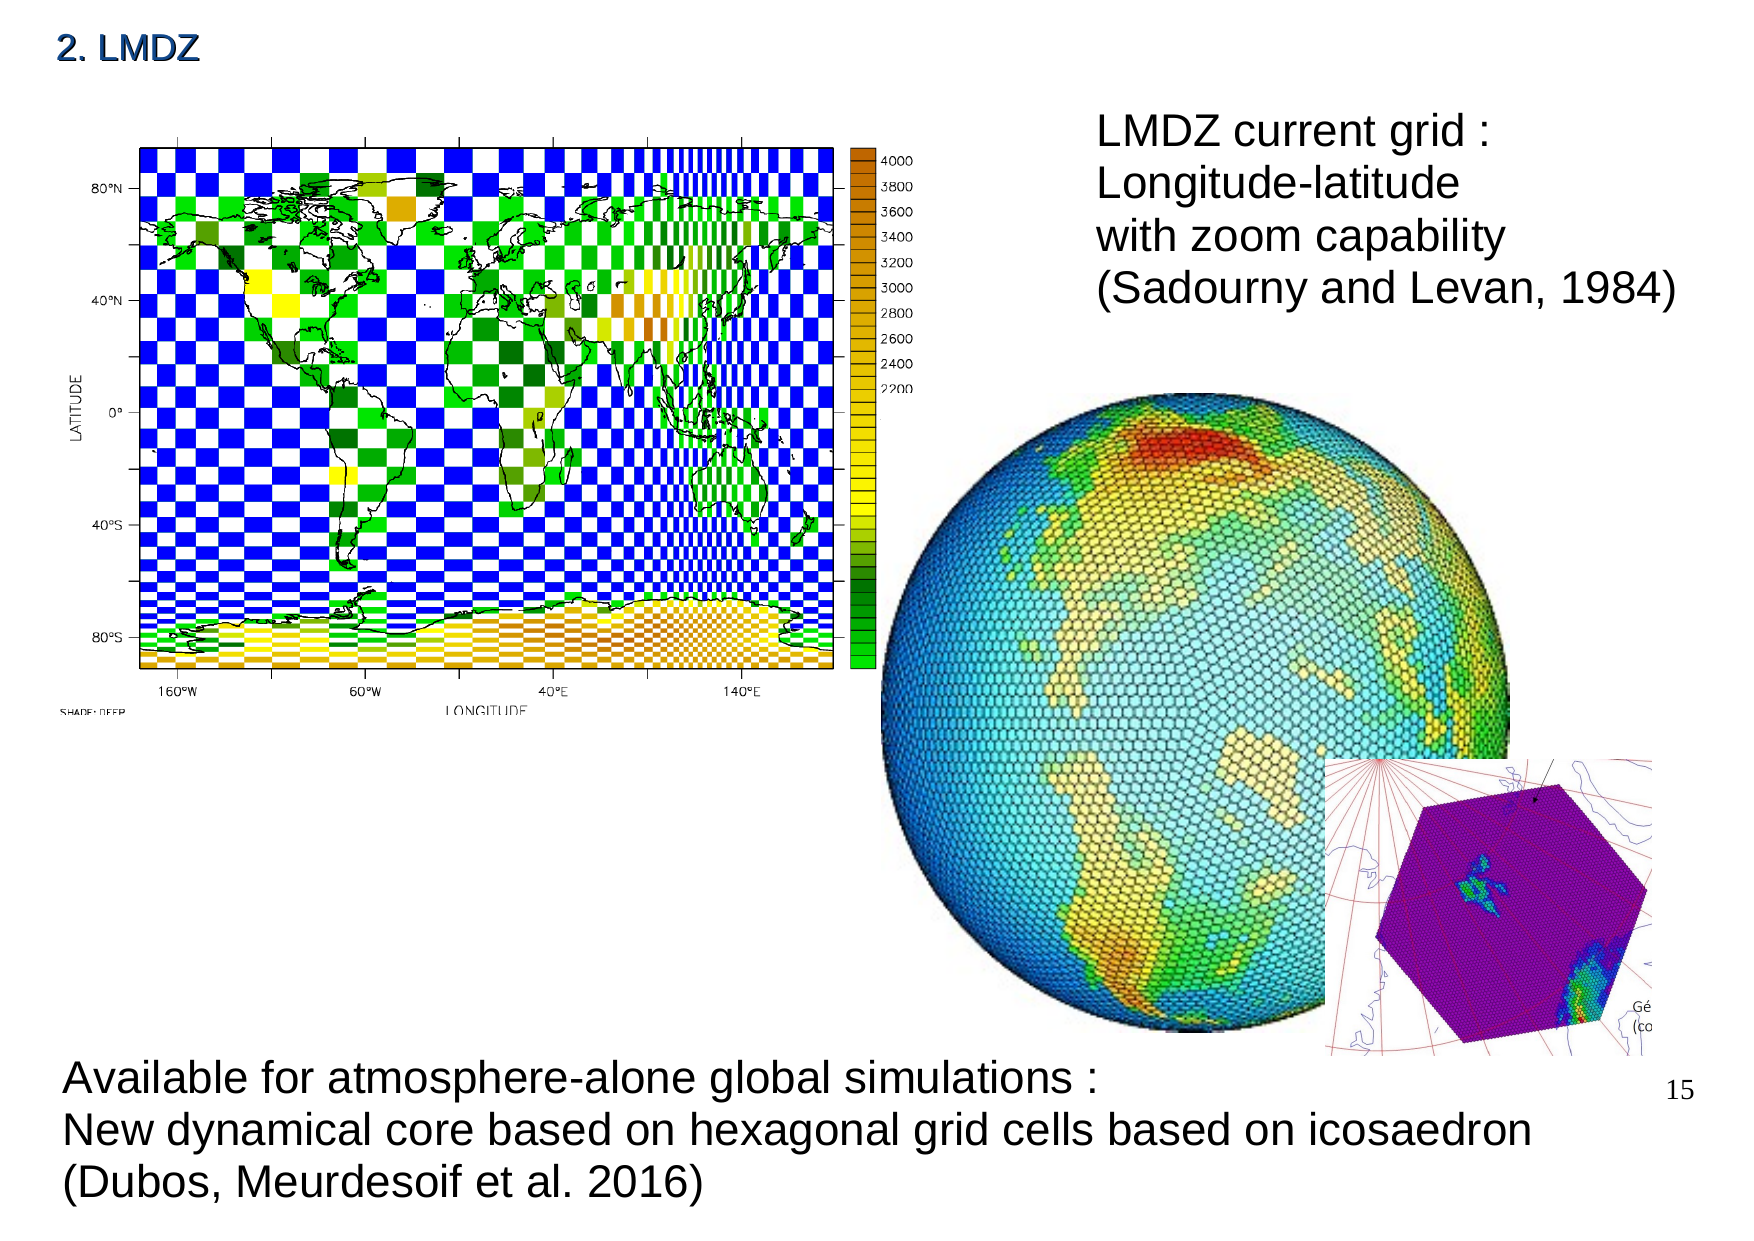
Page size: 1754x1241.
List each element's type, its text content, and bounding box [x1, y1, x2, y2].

text_box Available for atmosphere-alone global simulations : New dynamical core based on hexagonal grid cells based on icosaedron (Dubos, Meurdesoif et al. 2016) [47, 1044, 1658, 1234]
picture [58, 126, 1652, 1056]
text_box LMDZ current grid : Longitude-latitude with zoom capability (Sadourny and Levan, 1984) [1081, 97, 1745, 344]
text_box 2. LMDZ [40, 15, 276, 76]
